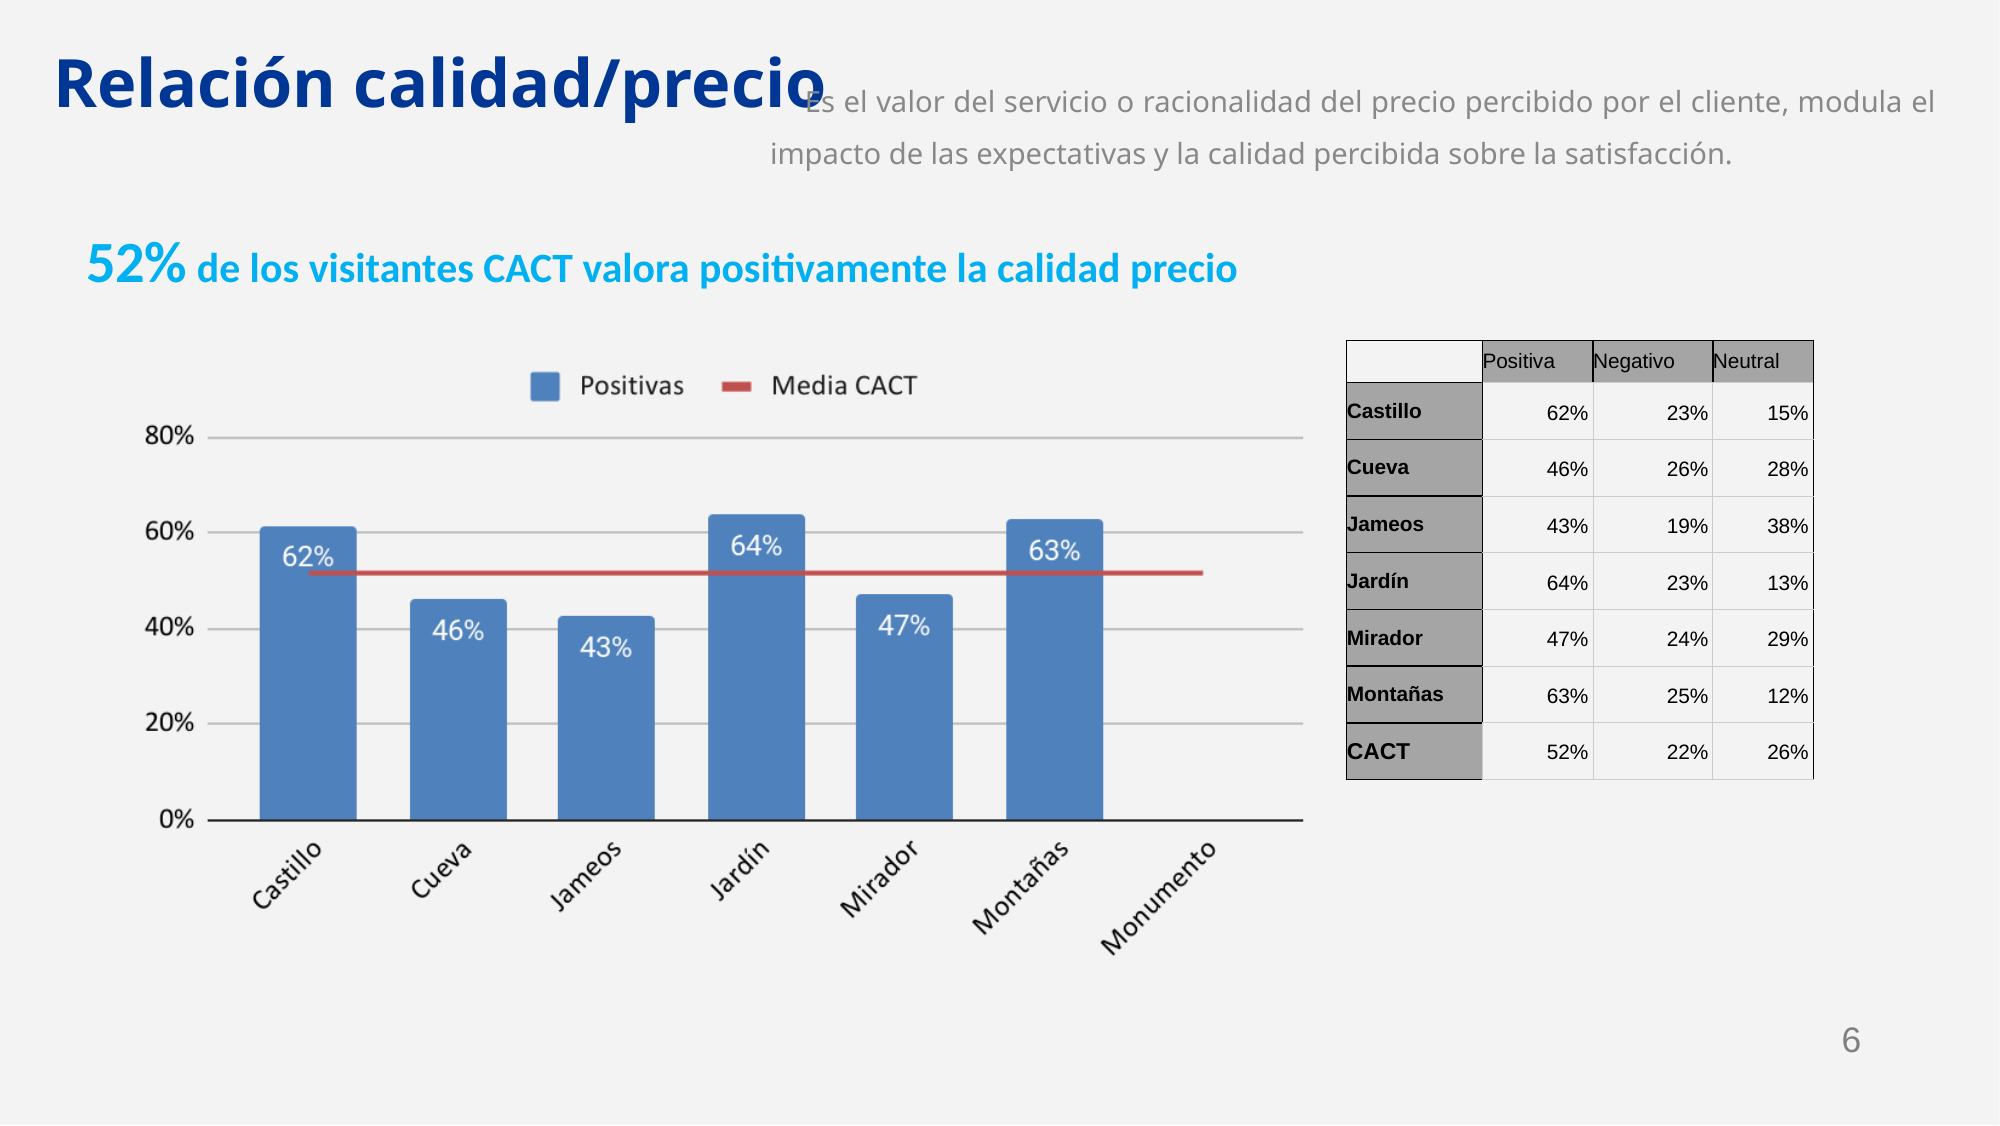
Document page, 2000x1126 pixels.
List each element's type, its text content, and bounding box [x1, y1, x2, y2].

table_cell 63% [1483, 667, 1593, 722]
table_cell 24% [1594, 610, 1712, 666]
table_cell 26% [1713, 723, 1813, 779]
table_cell Montañas [1347, 667, 1482, 722]
table_cell CACT [1347, 724, 1482, 779]
table_header Negativo [1594, 341, 1712, 382]
table_header [1347, 341, 1482, 382]
table_cell 64% [1483, 553, 1593, 609]
slide_number 1 [1412, 1008, 1880, 1069]
table_cell Cueva [1347, 440, 1482, 495]
table_cell 46% [1483, 440, 1593, 496]
table_cell 26% [1594, 440, 1712, 496]
table_cell 23% [1594, 553, 1712, 609]
table_cell 22% [1594, 723, 1712, 779]
table_cell 12% [1713, 667, 1813, 722]
table_cell 19% [1594, 497, 1712, 552]
table_cell 43% [1483, 497, 1593, 552]
text_box Es el valor del servicio o racionalidad del precio percibido por el cliente, modula el impacto de las expectativas y la calidad percibida sobre la satisfacción. [741, 35, 1965, 289]
table_cell 15% [1713, 383, 1813, 439]
table_cell 13% [1713, 553, 1813, 609]
table_cell 23% [1594, 383, 1712, 439]
table_cell 38% [1713, 497, 1813, 552]
table_cell 25% [1594, 667, 1712, 722]
table_cell 62% [1483, 383, 1593, 439]
table_header Positiva [1483, 341, 1592, 382]
table_cell Mirador [1347, 610, 1482, 665]
table_cell Jardín [1347, 553, 1482, 609]
table_cell 29% [1713, 610, 1813, 666]
table_cell Castillo [1347, 383, 1482, 439]
table_cell 28% [1713, 440, 1813, 496]
table_header Neutral [1714, 341, 1813, 382]
table_cell 52% [1483, 723, 1593, 779]
table_cell Jameos [1347, 497, 1482, 552]
table_cell 47% [1483, 610, 1593, 666]
text_box Relación calidad/precio [53, 0, 1928, 121]
text_box 52% de los visitantes CACT valora positivamente la calidad precio [71, 199, 1377, 289]
picture [112, 340, 1336, 984]
